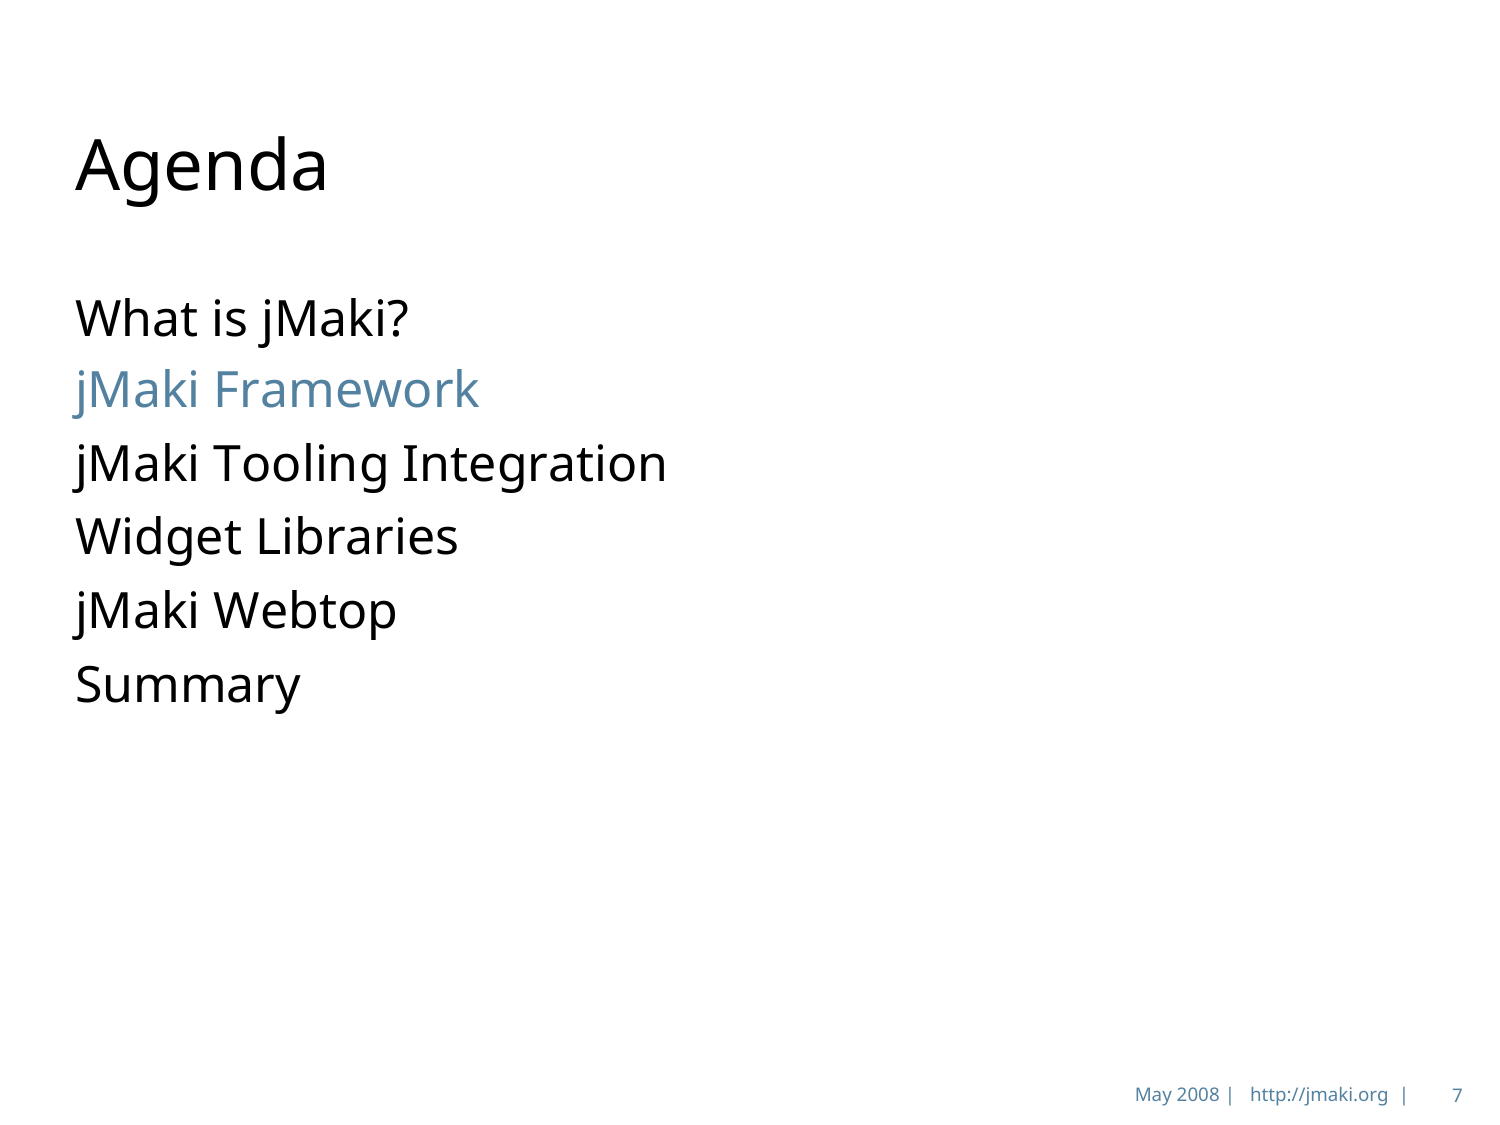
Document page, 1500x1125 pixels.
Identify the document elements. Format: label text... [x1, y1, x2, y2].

title Agenda [75, 124, 1426, 287]
list What is jMaki? jMaki Framework jMaki Tooling Integration Widget Libraries jMaki Webtop Summary [75, 287, 1426, 1005]
